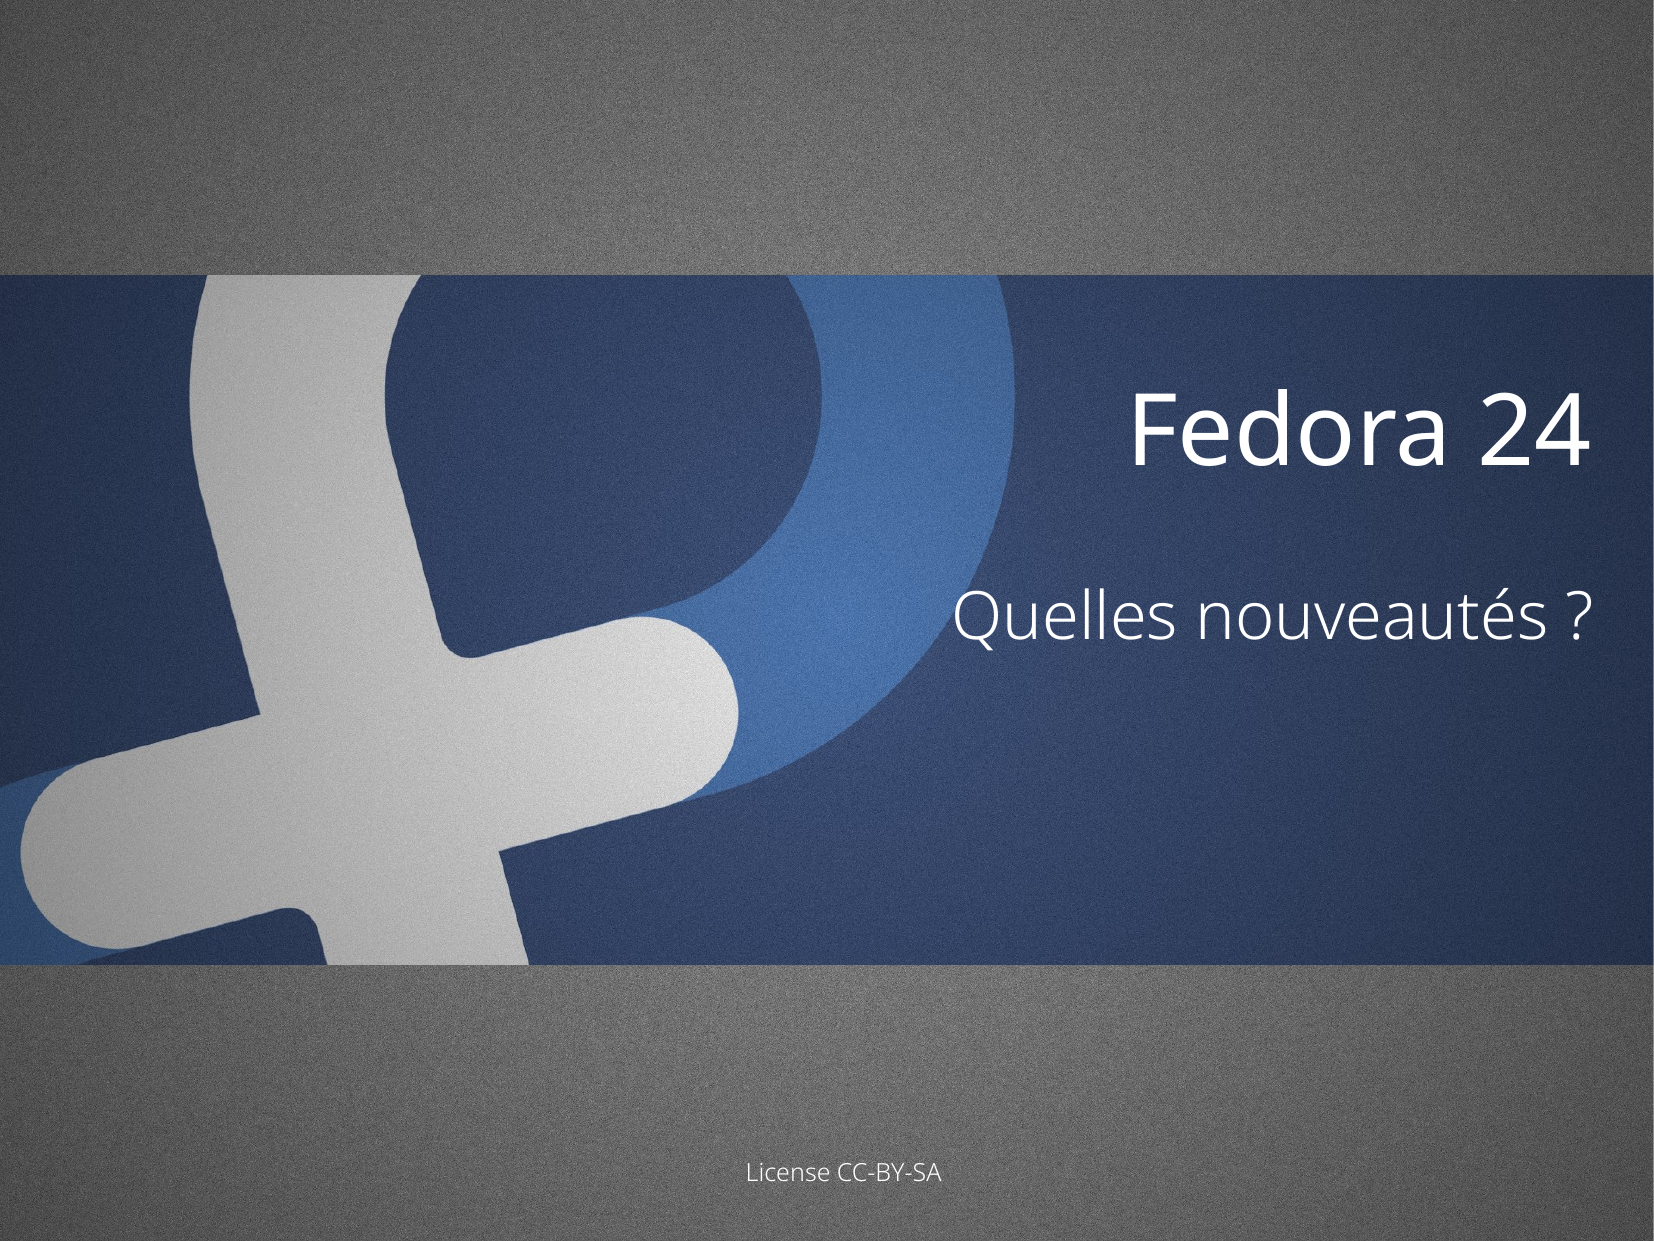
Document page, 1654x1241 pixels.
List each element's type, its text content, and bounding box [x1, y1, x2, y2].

picture [0, 0, 1654, 1241]
subtitle Quelles nouveautés ? [436, 568, 1595, 731]
title Fedora 24 [242, 324, 1593, 529]
text_box License CC-BY-SA [75, 1126, 1613, 1197]
